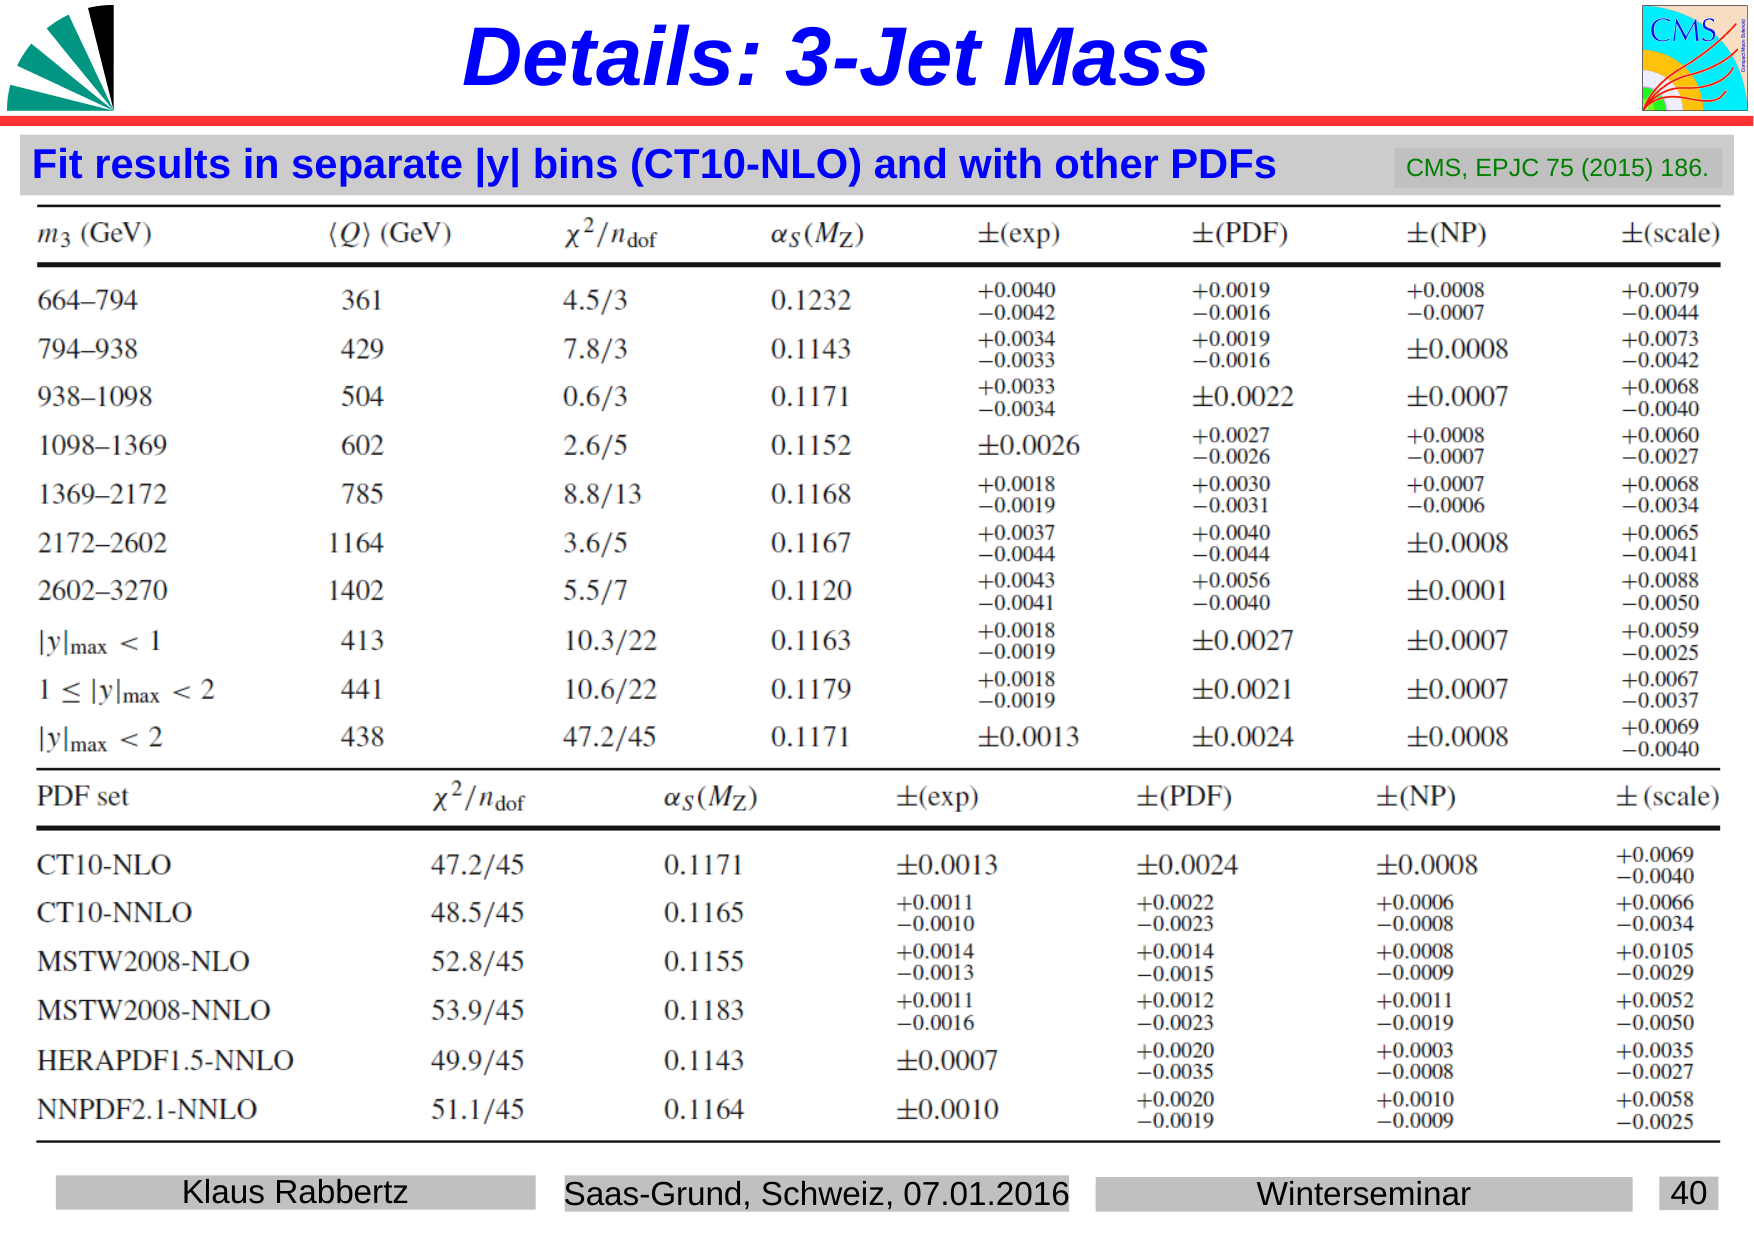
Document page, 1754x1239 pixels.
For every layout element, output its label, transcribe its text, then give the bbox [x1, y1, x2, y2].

text_box Fit results in separate |y| bins (CT10-NLO) and with other PDFs [20, 134, 1734, 196]
picture [1642, 5, 1748, 111]
picture [24, 196, 1729, 1158]
picture [7, 5, 114, 112]
text_box CMS, EPJC 75 (2015) 186. [1394, 147, 1723, 188]
title Details: 3-Jet Mass [129, 0, 1545, 114]
